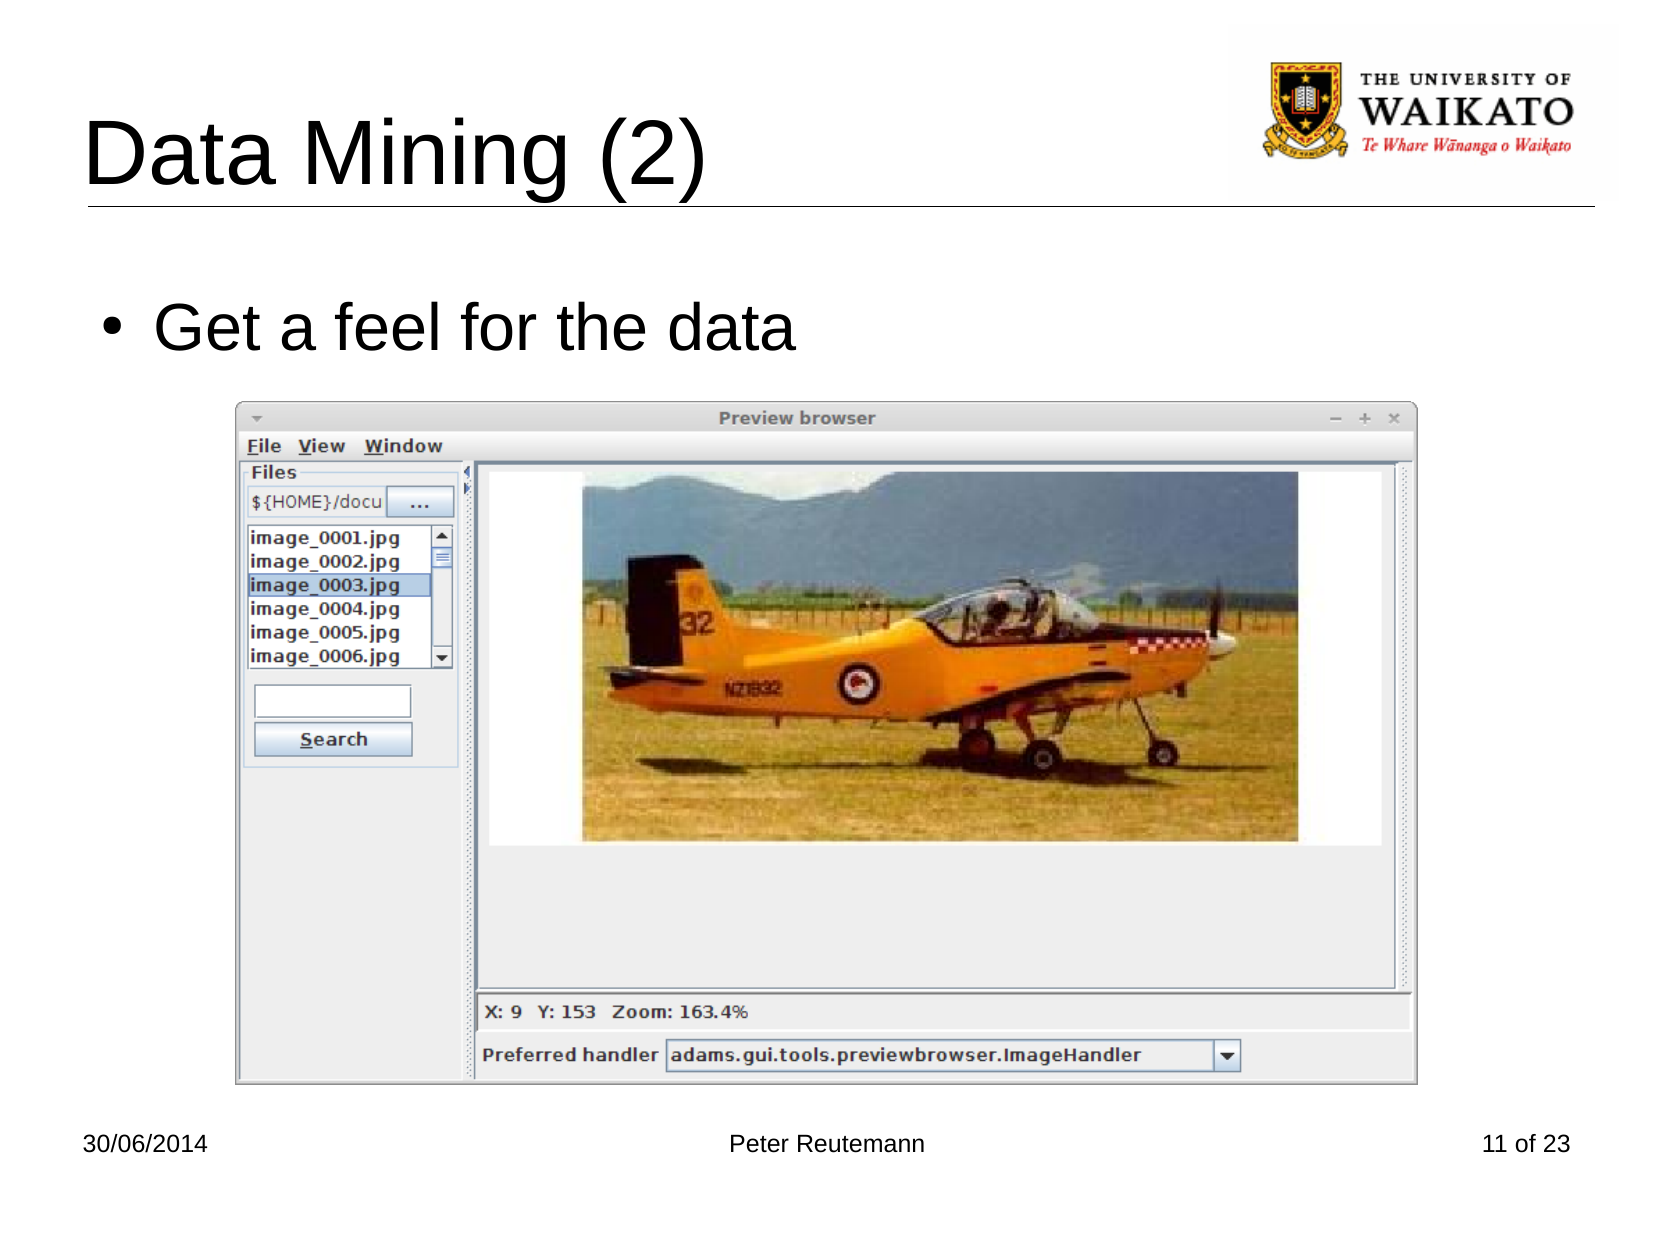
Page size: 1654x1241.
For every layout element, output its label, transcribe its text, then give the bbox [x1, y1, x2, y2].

list Get a feel for the data [82, 290, 1571, 1010]
picture [235, 401, 1418, 1085]
picture [1228, 24, 1619, 201]
title Data Mining (2) [82, 49, 1571, 257]
